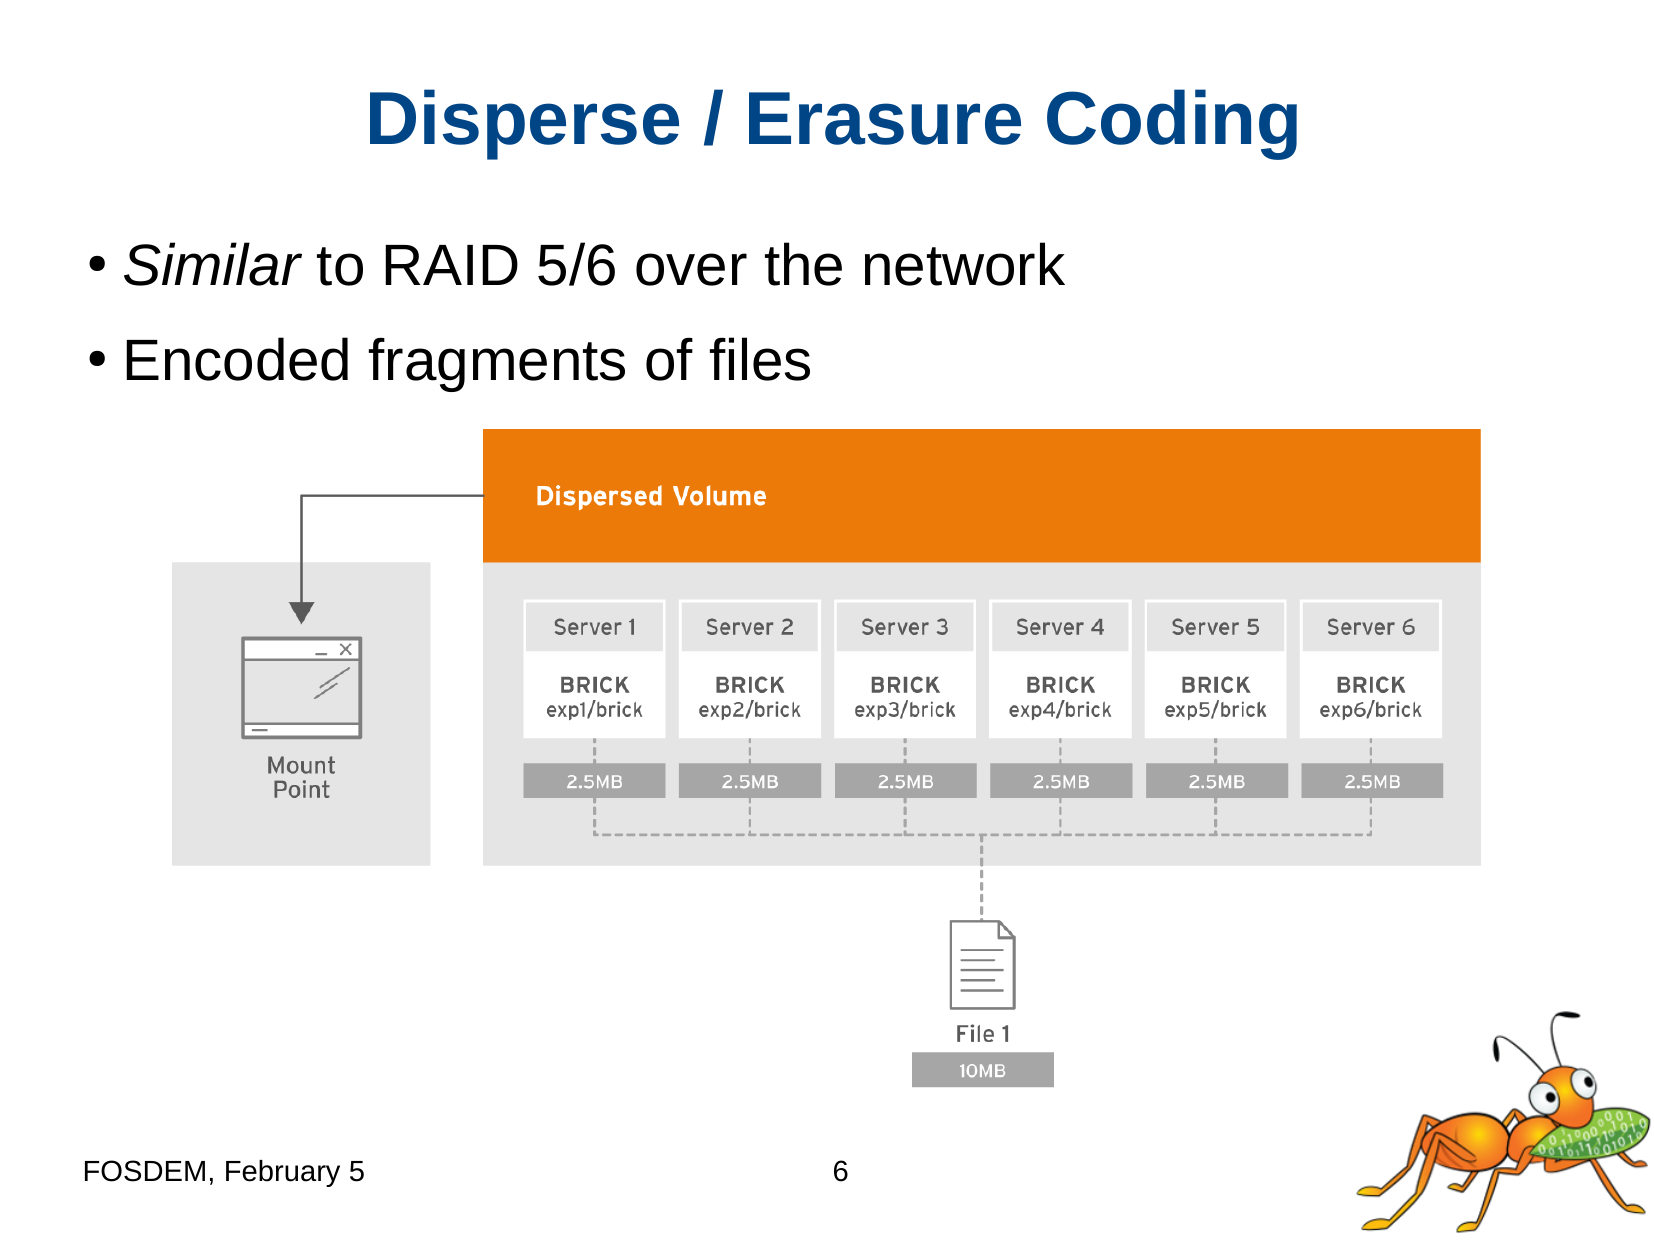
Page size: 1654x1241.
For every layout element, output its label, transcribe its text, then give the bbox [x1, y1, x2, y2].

picture [172, 429, 1481, 1099]
title Disperse / Erasure Coding [90, 15, 1579, 223]
list Similar to RAID 5/6 over the network Encoded fragments of files [86, 232, 1576, 1111]
picture [1353, 1009, 1654, 1235]
